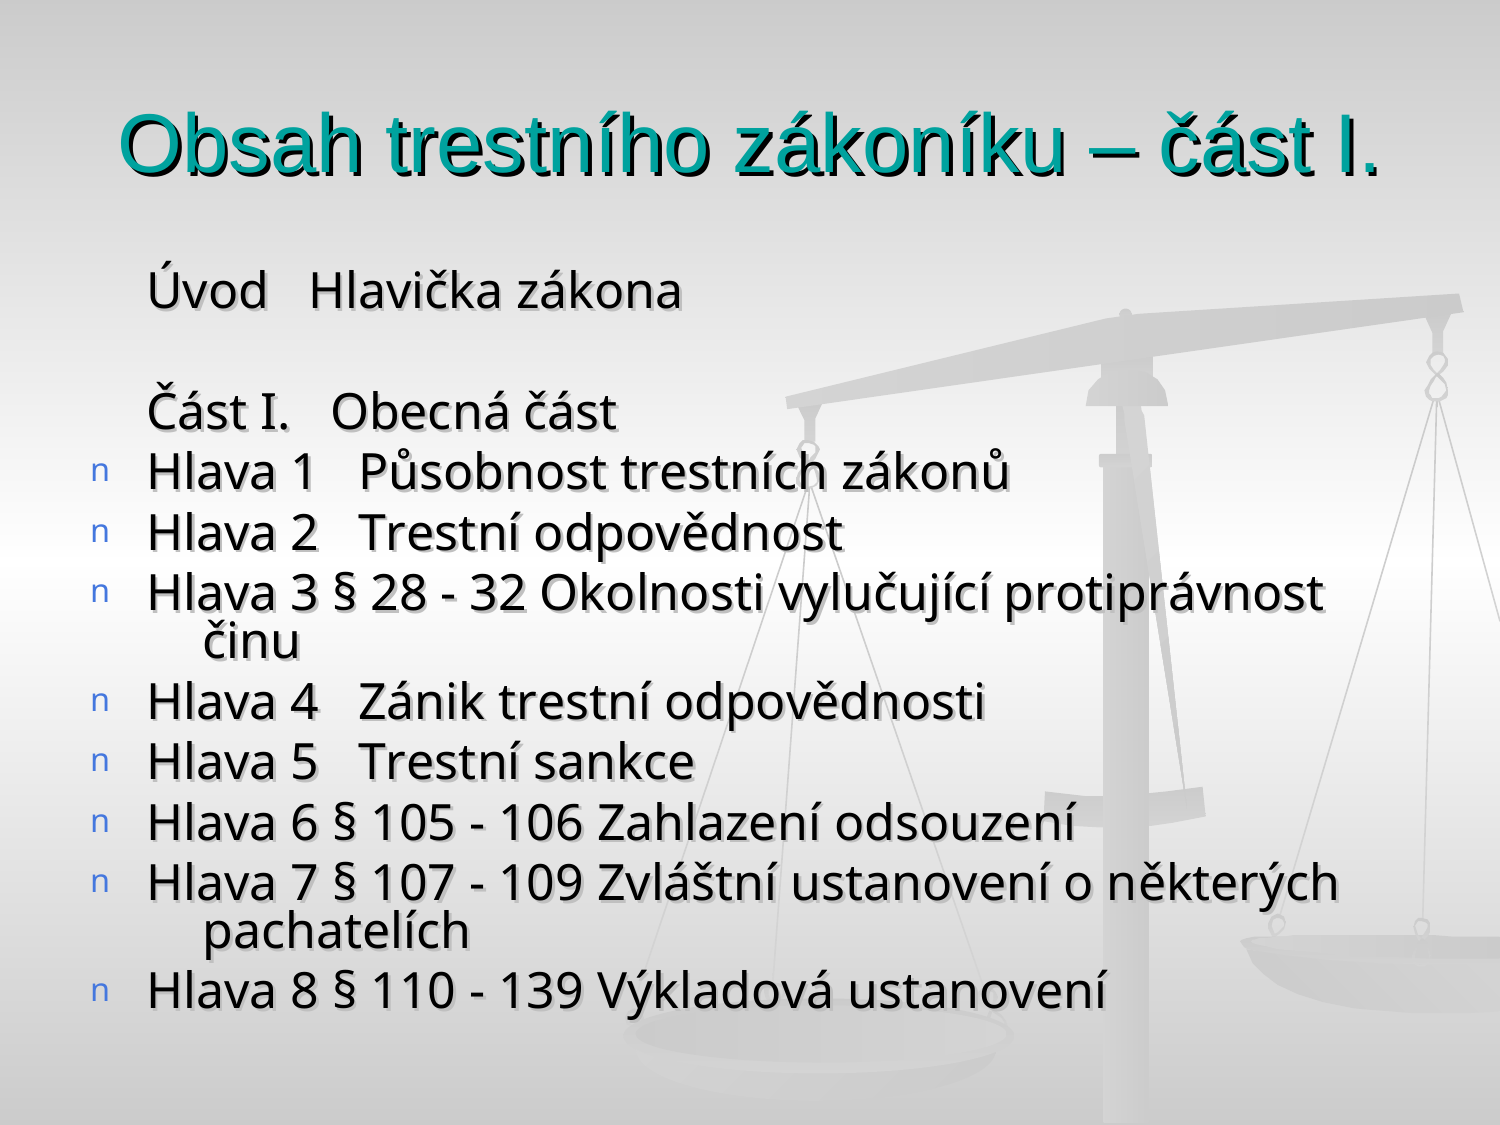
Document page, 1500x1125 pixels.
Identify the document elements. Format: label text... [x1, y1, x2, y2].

list Úvod Hlavička zákona Část I. Obecná část Hlava 1 Působnost trestních zákonů Hlava 2 Trestní odpovědnost Hlava 3 § 28 - 32 Okolnosti vylučující protiprávnost činu Hlava 4 Zánik trestní odpovědnosti Hlava 5 Trestní sankce Hlava 6 § 105 - 106 Zahlazení odsouzení Hlava 7 § 107 - 109 Zvláštní ustanovení o některých pachatelích Hlava 8 § 110 - 139 Výkladová ustanovení [75, 262, 1426, 1059]
title Obsah trestního zákoníku – část I. [75, 45, 1426, 234]
